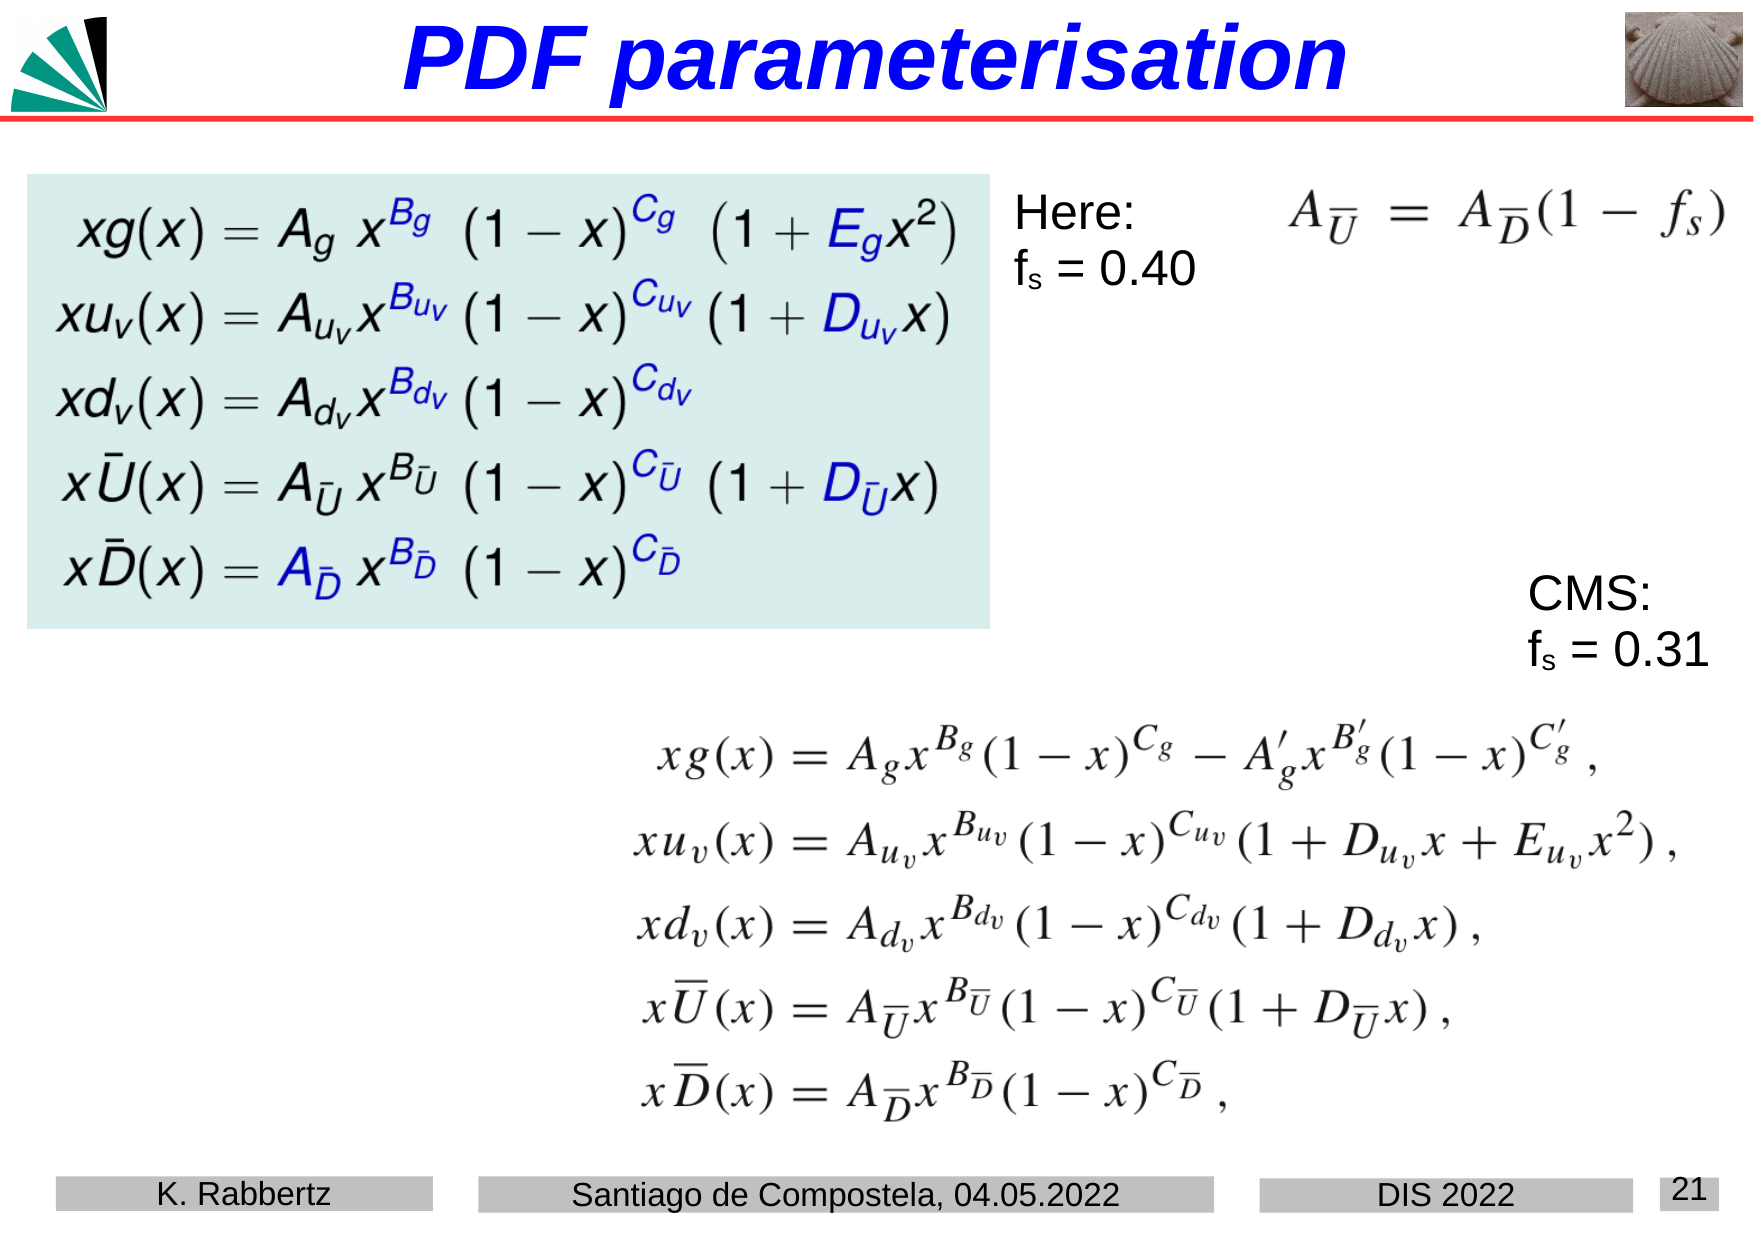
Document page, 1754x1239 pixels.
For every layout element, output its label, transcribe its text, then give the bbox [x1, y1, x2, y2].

picture [1630, 12, 1743, 107]
picture [27, 174, 990, 629]
text_box Here: fs = 0.40 [1002, 178, 1209, 302]
picture [609, 689, 1720, 1149]
title PDF parameterisation [124, 0, 1630, 116]
picture [1280, 181, 1732, 246]
text_box CMS: fs = 0.31 [1515, 559, 1723, 683]
picture [11, 17, 107, 113]
